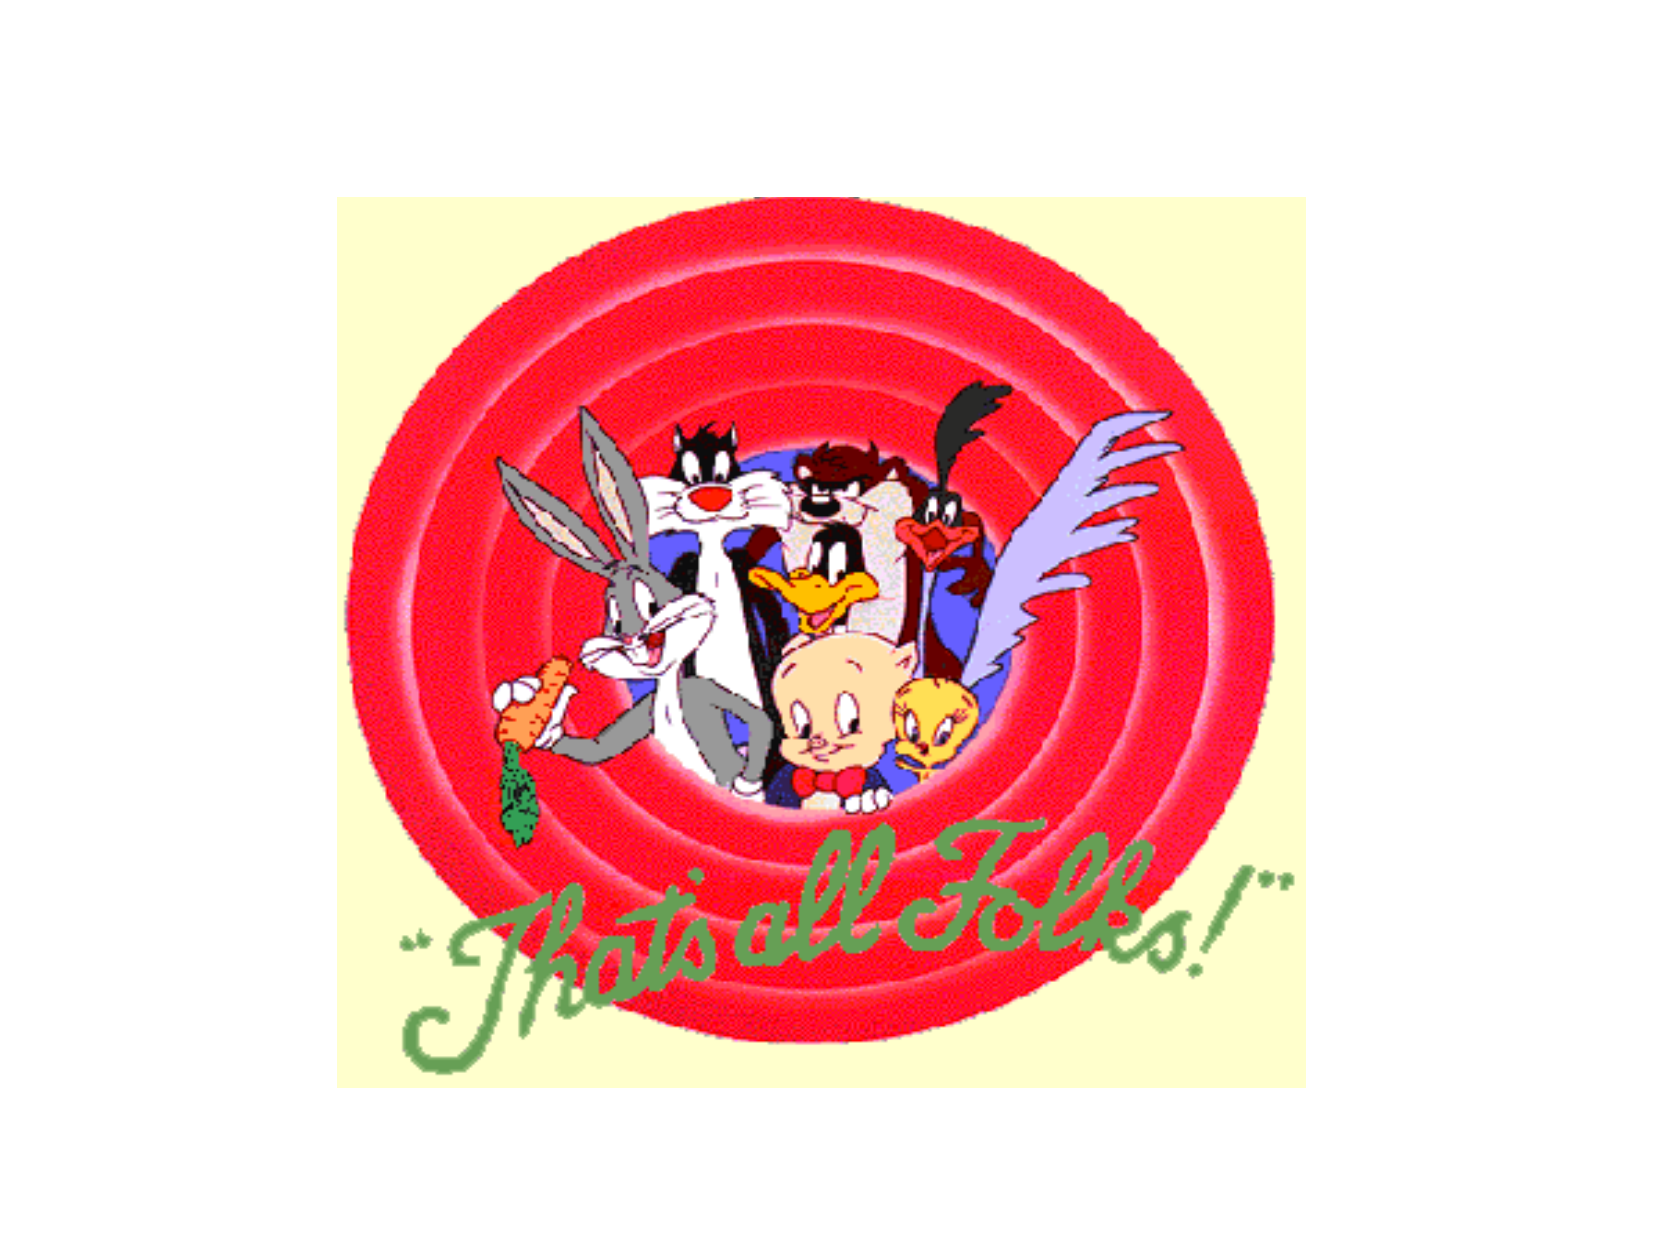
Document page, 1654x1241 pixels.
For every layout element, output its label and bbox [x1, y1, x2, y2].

picture [337, 197, 1306, 1088]
